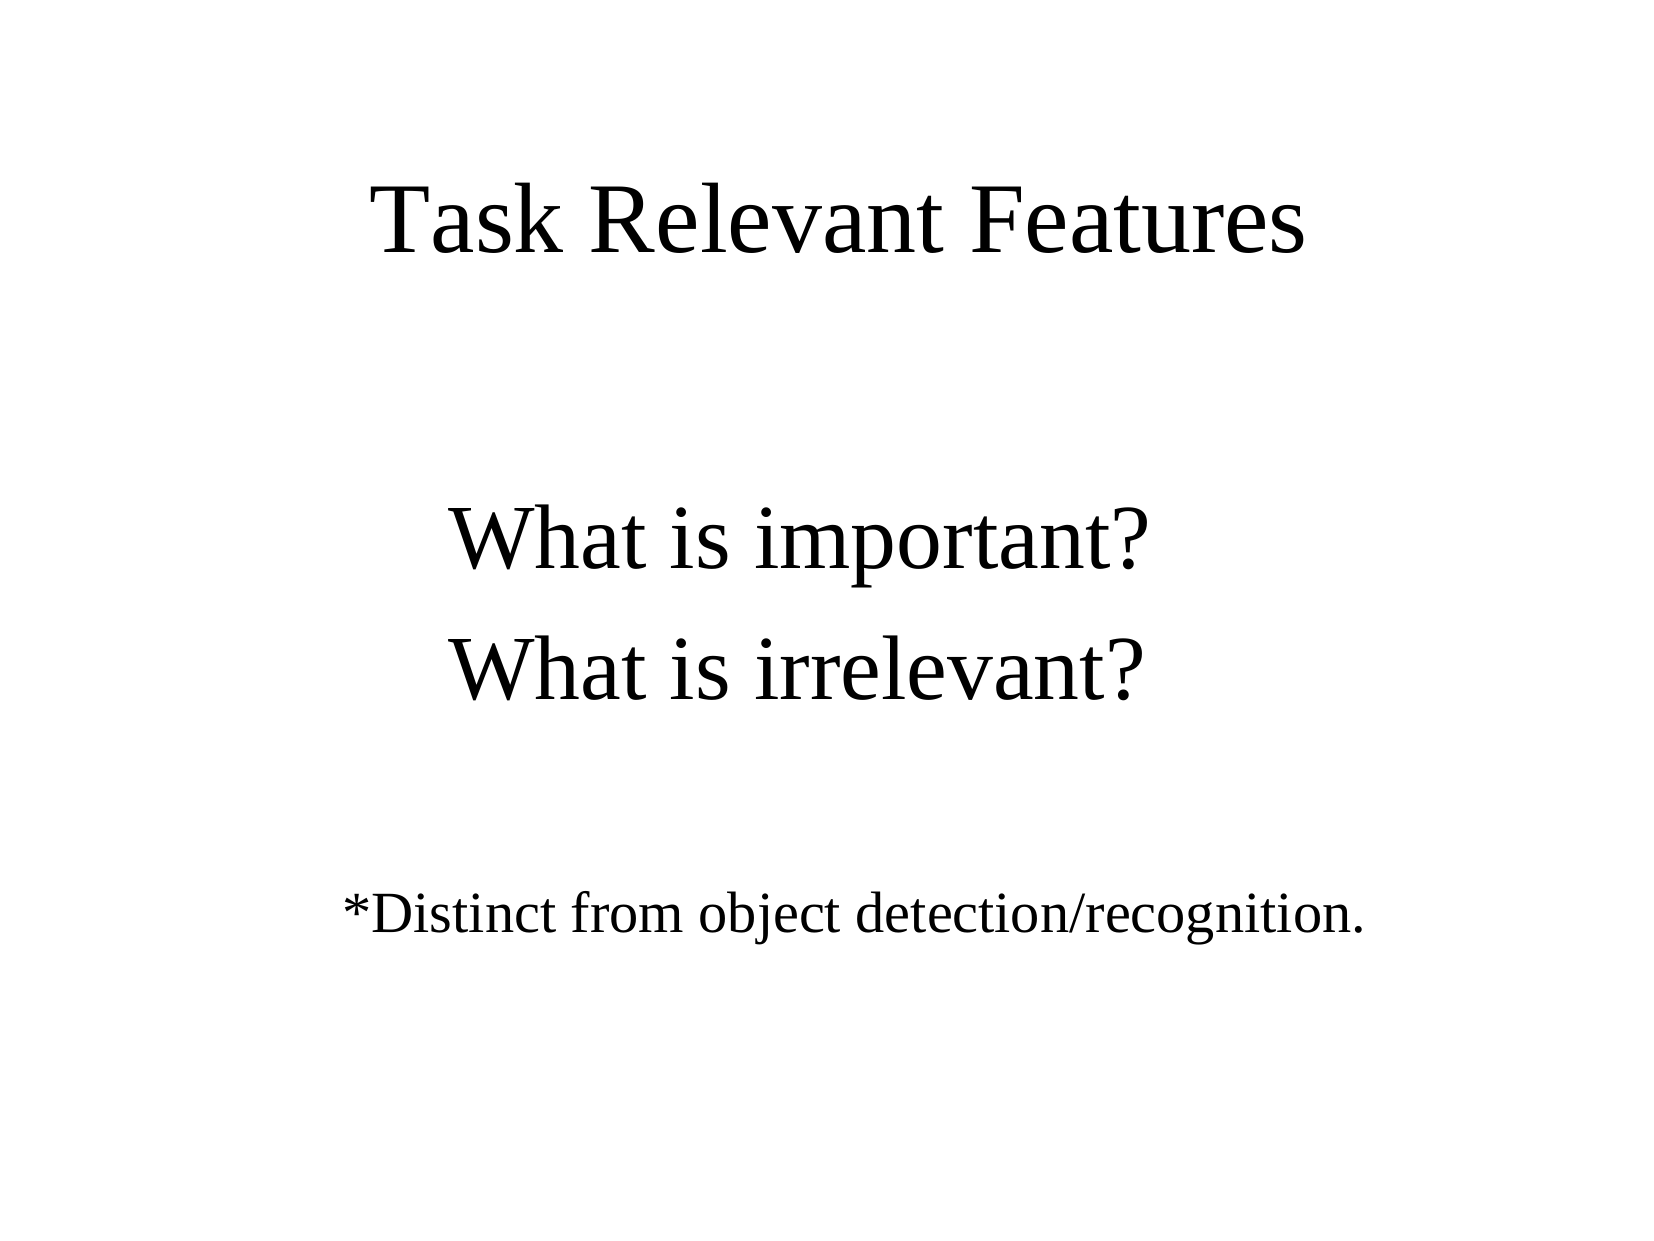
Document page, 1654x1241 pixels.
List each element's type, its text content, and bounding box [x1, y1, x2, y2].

title Task Relevant Features [133, 114, 1546, 323]
text_box *Distinct from object detection/recognition. [342, 880, 1367, 946]
list What is important? What is irrelevant? [430, 486, 1425, 1036]
